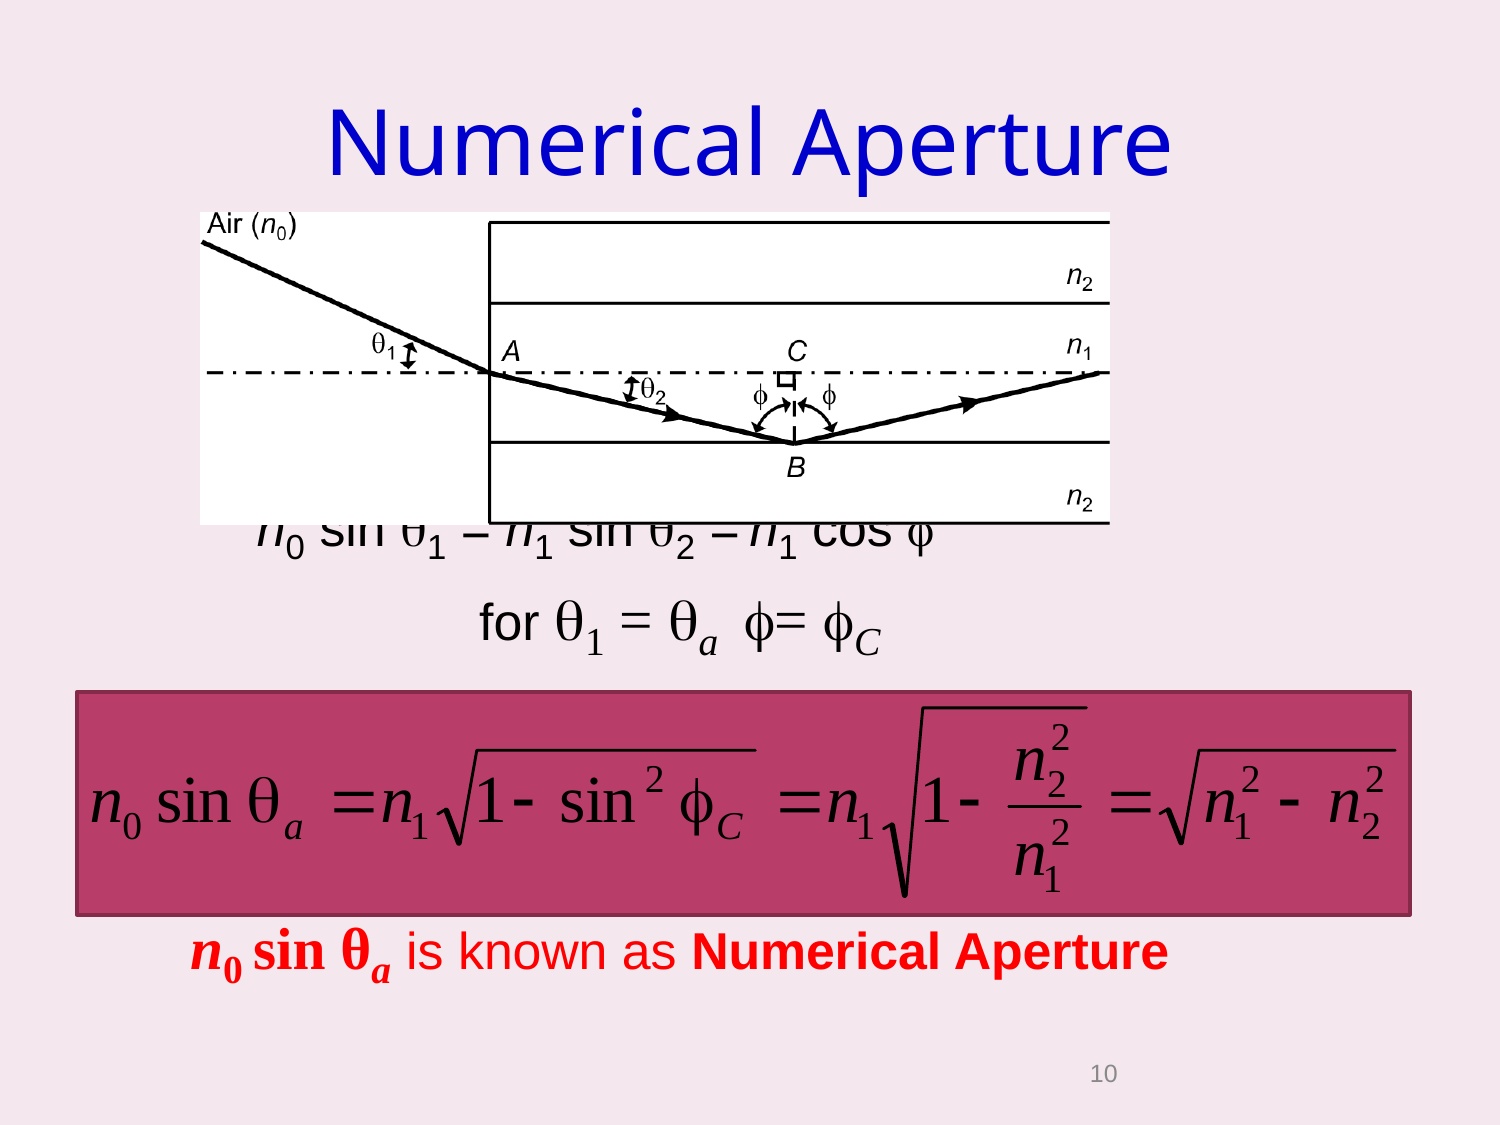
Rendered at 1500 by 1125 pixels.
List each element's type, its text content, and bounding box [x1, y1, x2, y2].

text_box [1074, 1042, 1426, 1103]
picture [200, 212, 1110, 526]
title Numerical Aperture [75, 45, 1426, 233]
list n0 sin 1 = n1 sin 2 = n1 cos  for 1 = a = C n0 sin θa is known as Numerical Aperture [75, 262, 1426, 1005]
chart [79, 694, 1408, 913]
